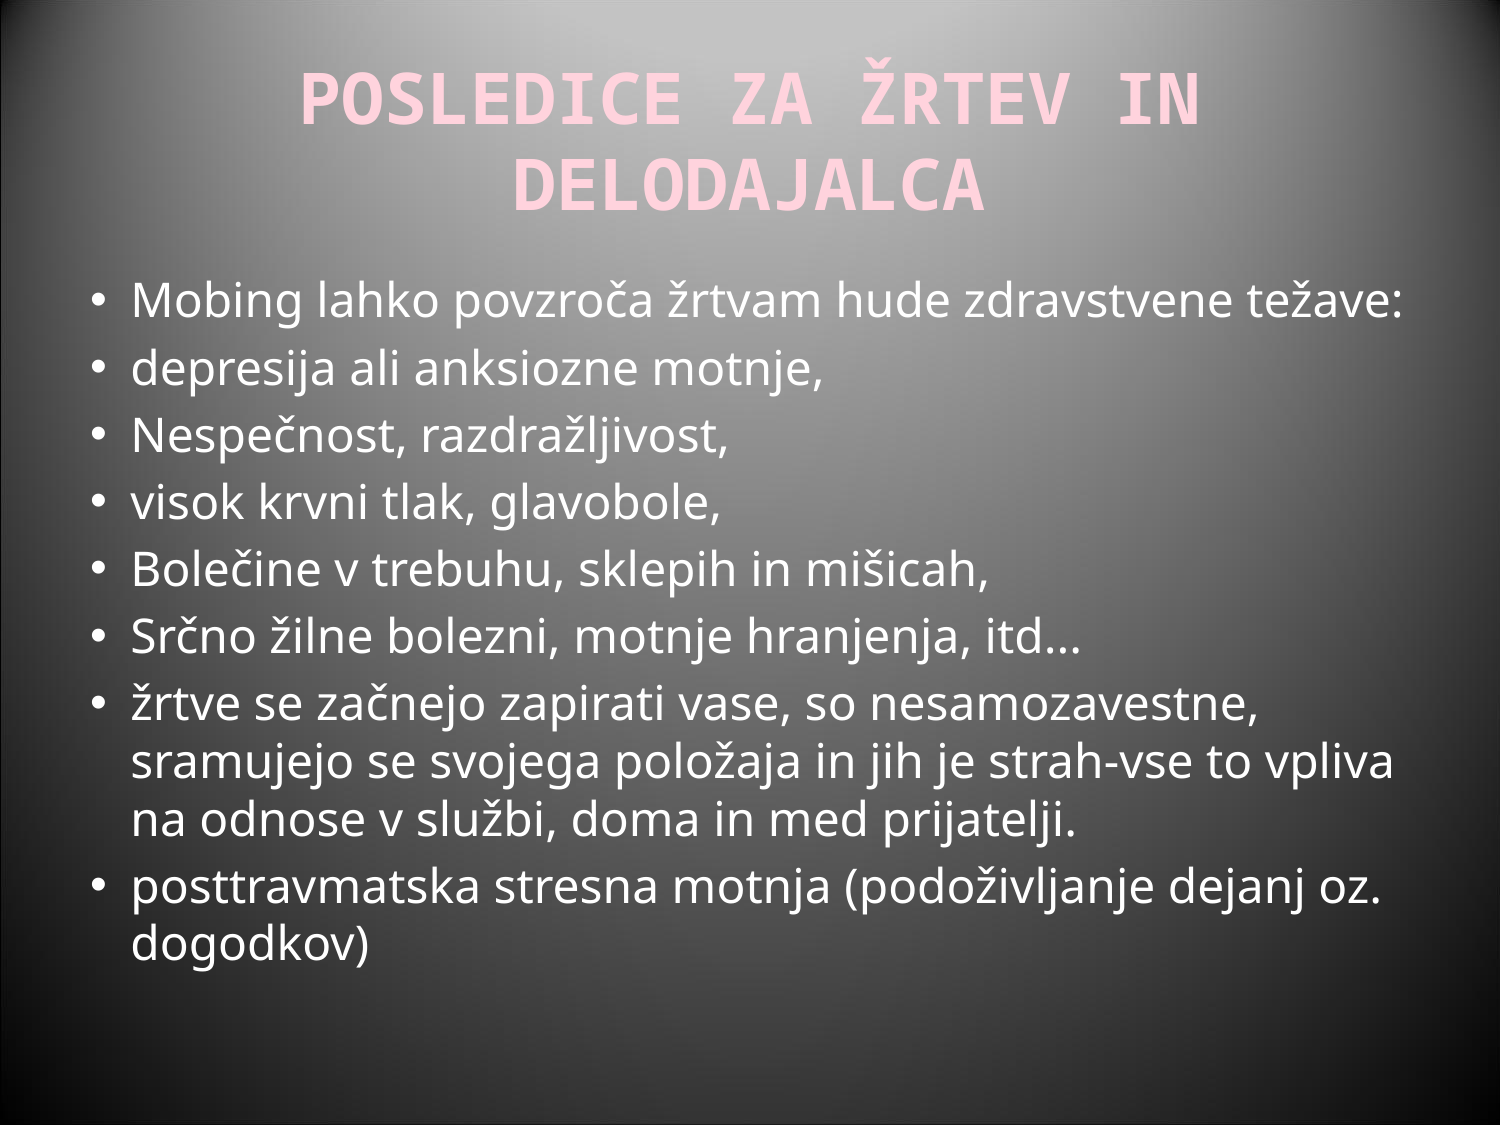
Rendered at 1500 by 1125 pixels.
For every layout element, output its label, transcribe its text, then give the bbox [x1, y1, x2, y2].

title POSLEDICE ZA ŽRTEV IN DELODAJALCA [75, 45, 1425, 233]
picture [0, 0, 1500, 1125]
list Mobing lahko povzroča žrtvam hude zdravstvene težave: depresija ali anksiozne motnje, Nespečnost, razdražljivost, visok krvni tlak, glavobole, Bolečine v trebuhu, sklepih in mišicah, Srčno žilne bolezni, motnje hranjenja, itd... žrtve se začnejo zapirati vase, so nesamozavestne, sramujejo se svojega položaja in jih je strah-vse to vpliva na odnose v službi, doma in med prijatelji. posttravmatska stresna motnja (podoživljanje dejanj oz. dogodkov) [75, 262, 1425, 1005]
